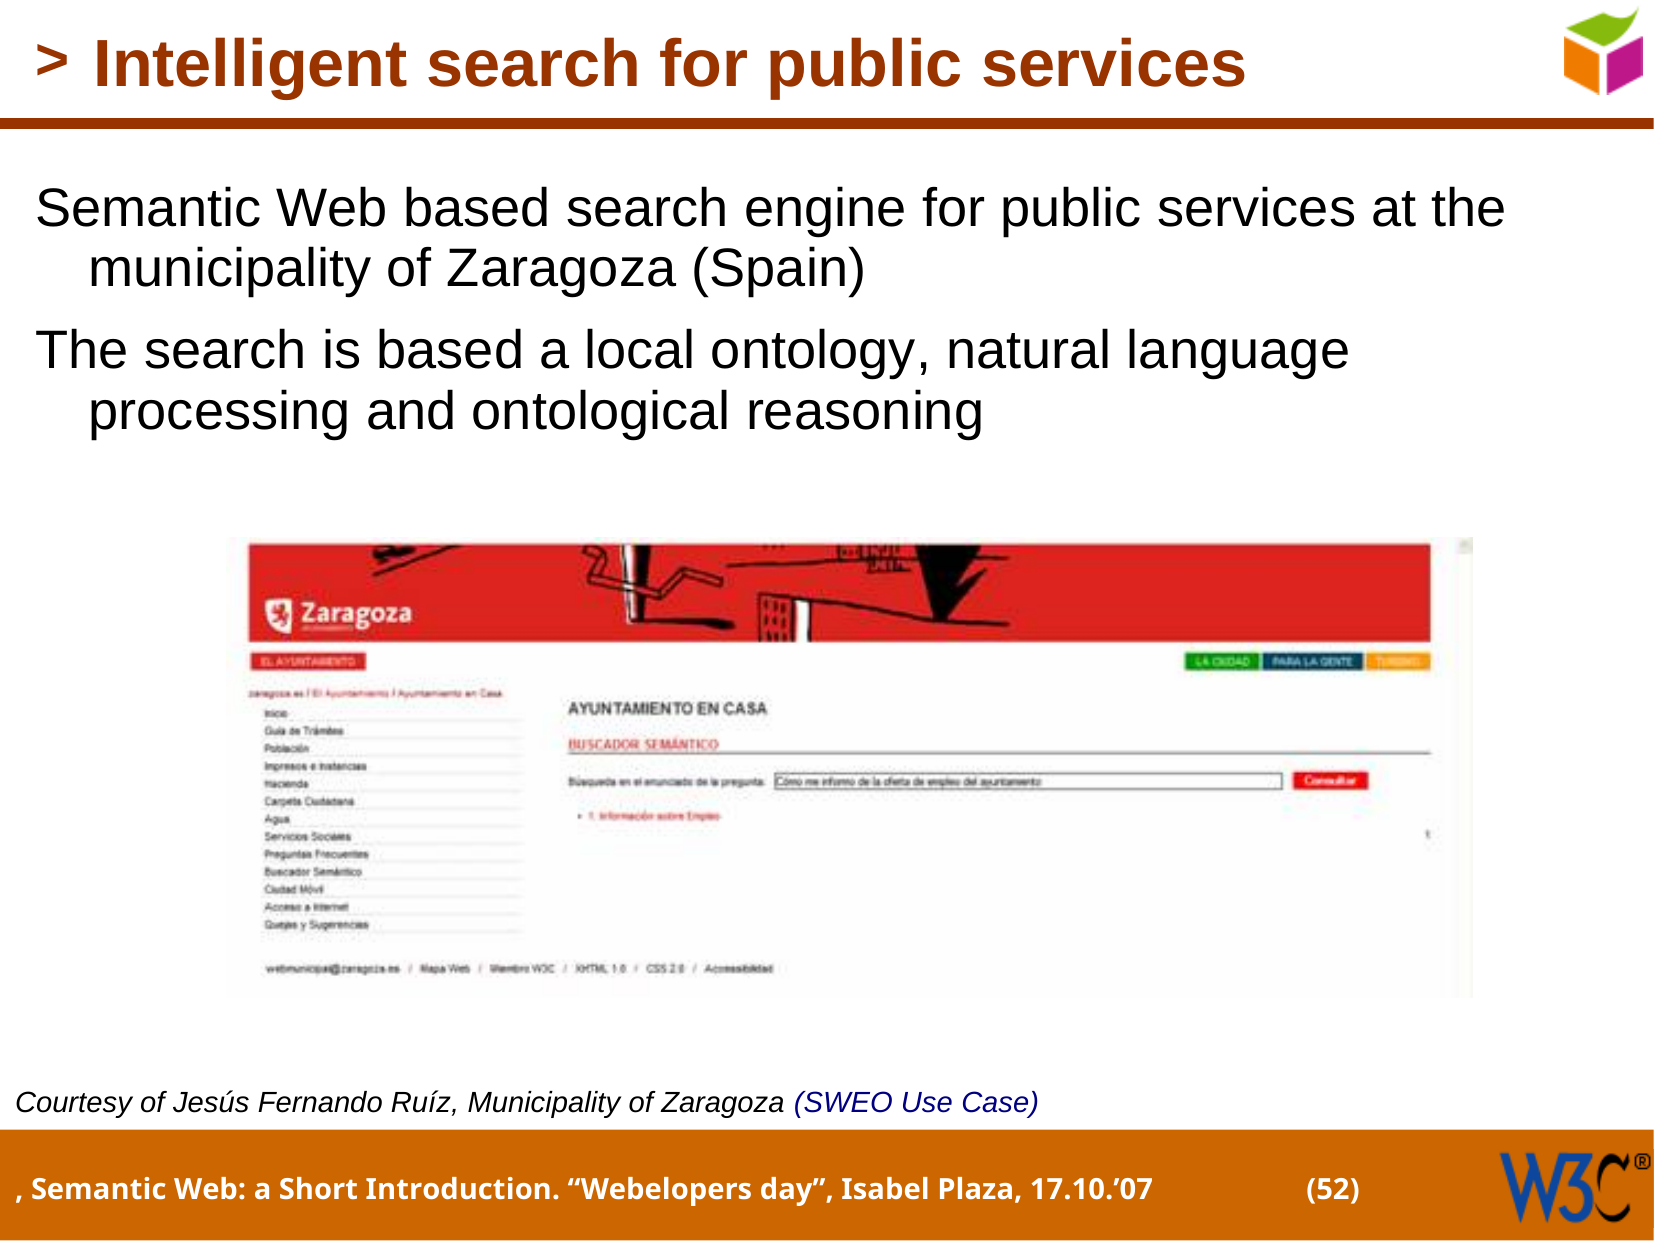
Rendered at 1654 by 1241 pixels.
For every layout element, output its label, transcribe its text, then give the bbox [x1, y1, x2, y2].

list Semantic Web based search engine for public services at the municipality of Zaragoza (Spain) The search is based a local ontology, natural language processing and ontological reasoning [17, 177, 1613, 442]
picture [1564, 5, 1643, 95]
picture [1495, 1149, 1654, 1228]
picture [226, 537, 1473, 998]
text_box Courtesy of Jesús Fernando Ruíz, Municipality of Zaragoza (SWEO Use Case) [0, 1080, 1053, 1129]
title Intelligent search for public services [93, 0, 1493, 124]
